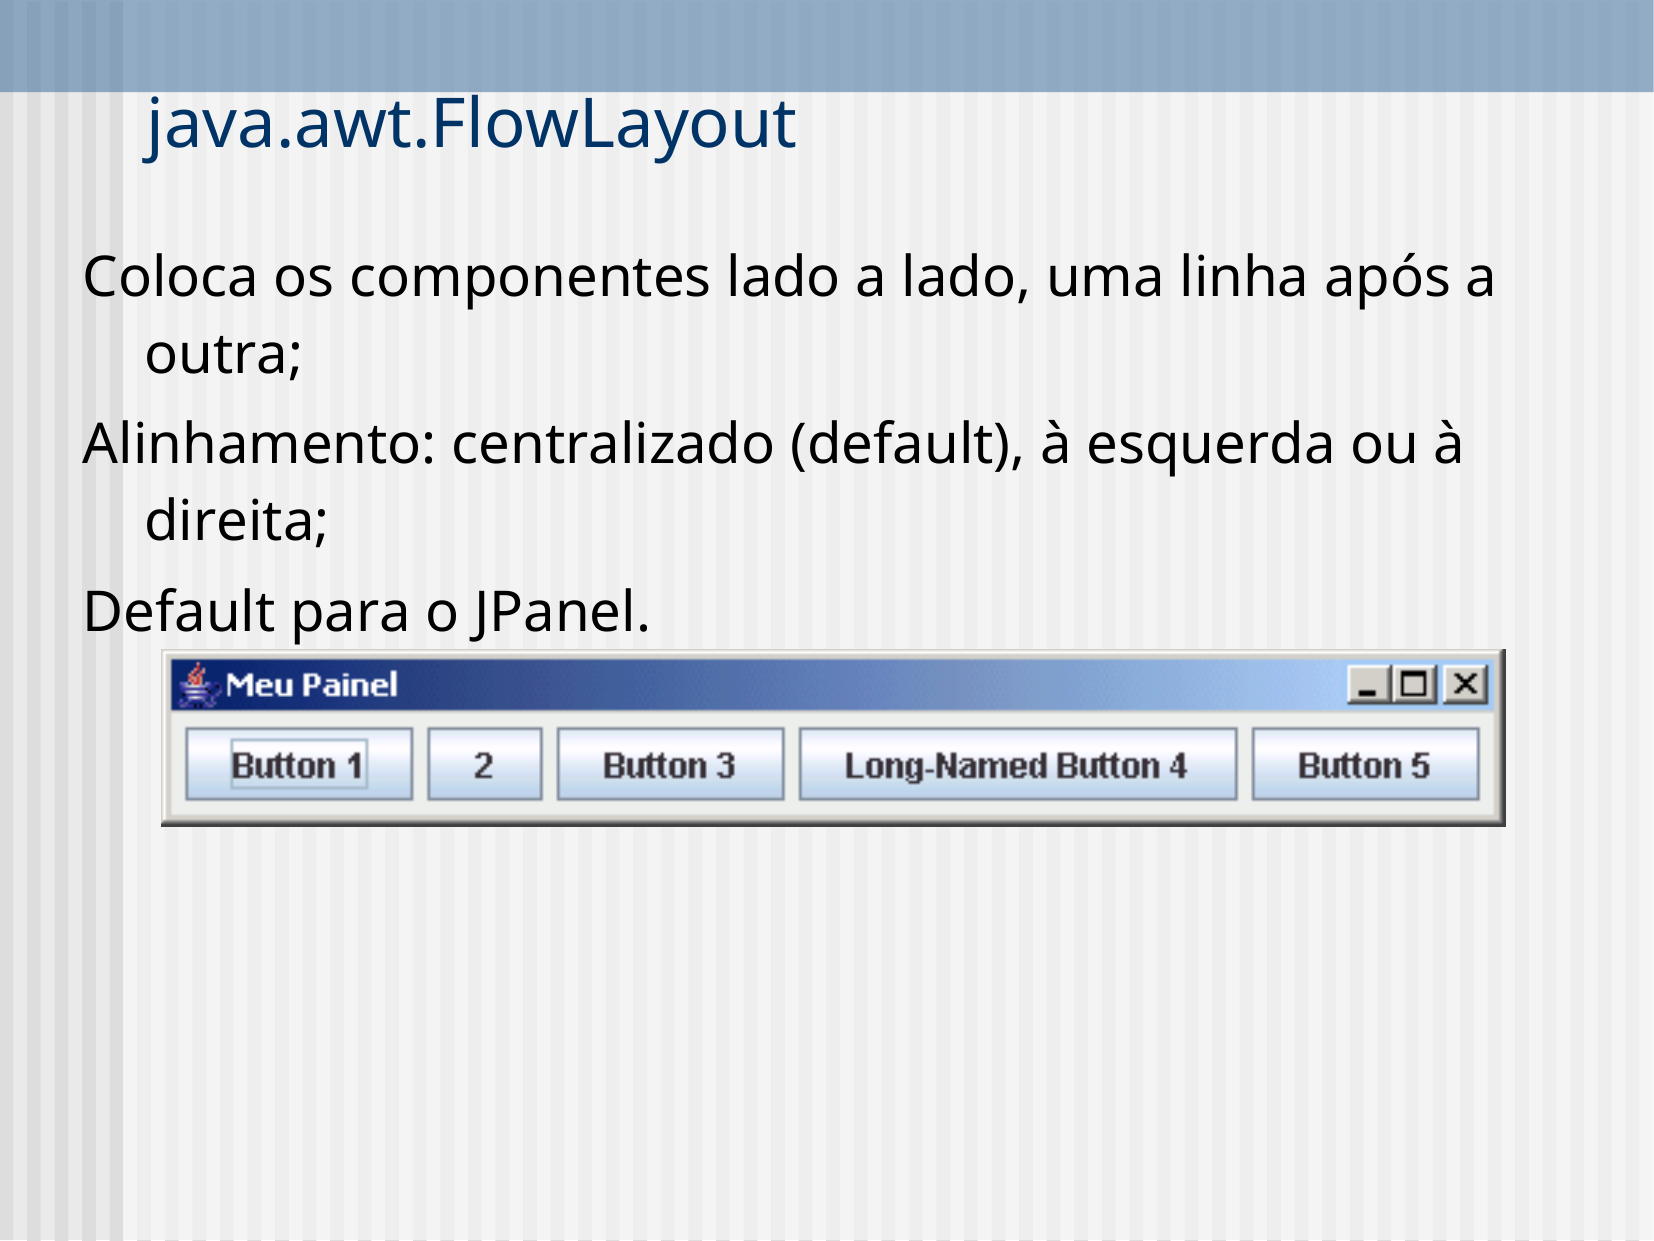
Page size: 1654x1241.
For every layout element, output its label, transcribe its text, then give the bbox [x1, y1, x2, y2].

list Coloca os componentes lado a lado, uma linha após a outra; Alinhamento: centralizado (default), à esquerda ou à direita; Default para o JPanel. [82, 236, 1571, 1094]
picture [161, 649, 1506, 827]
title java.awt.FlowLayout [146, 36, 1536, 204]
